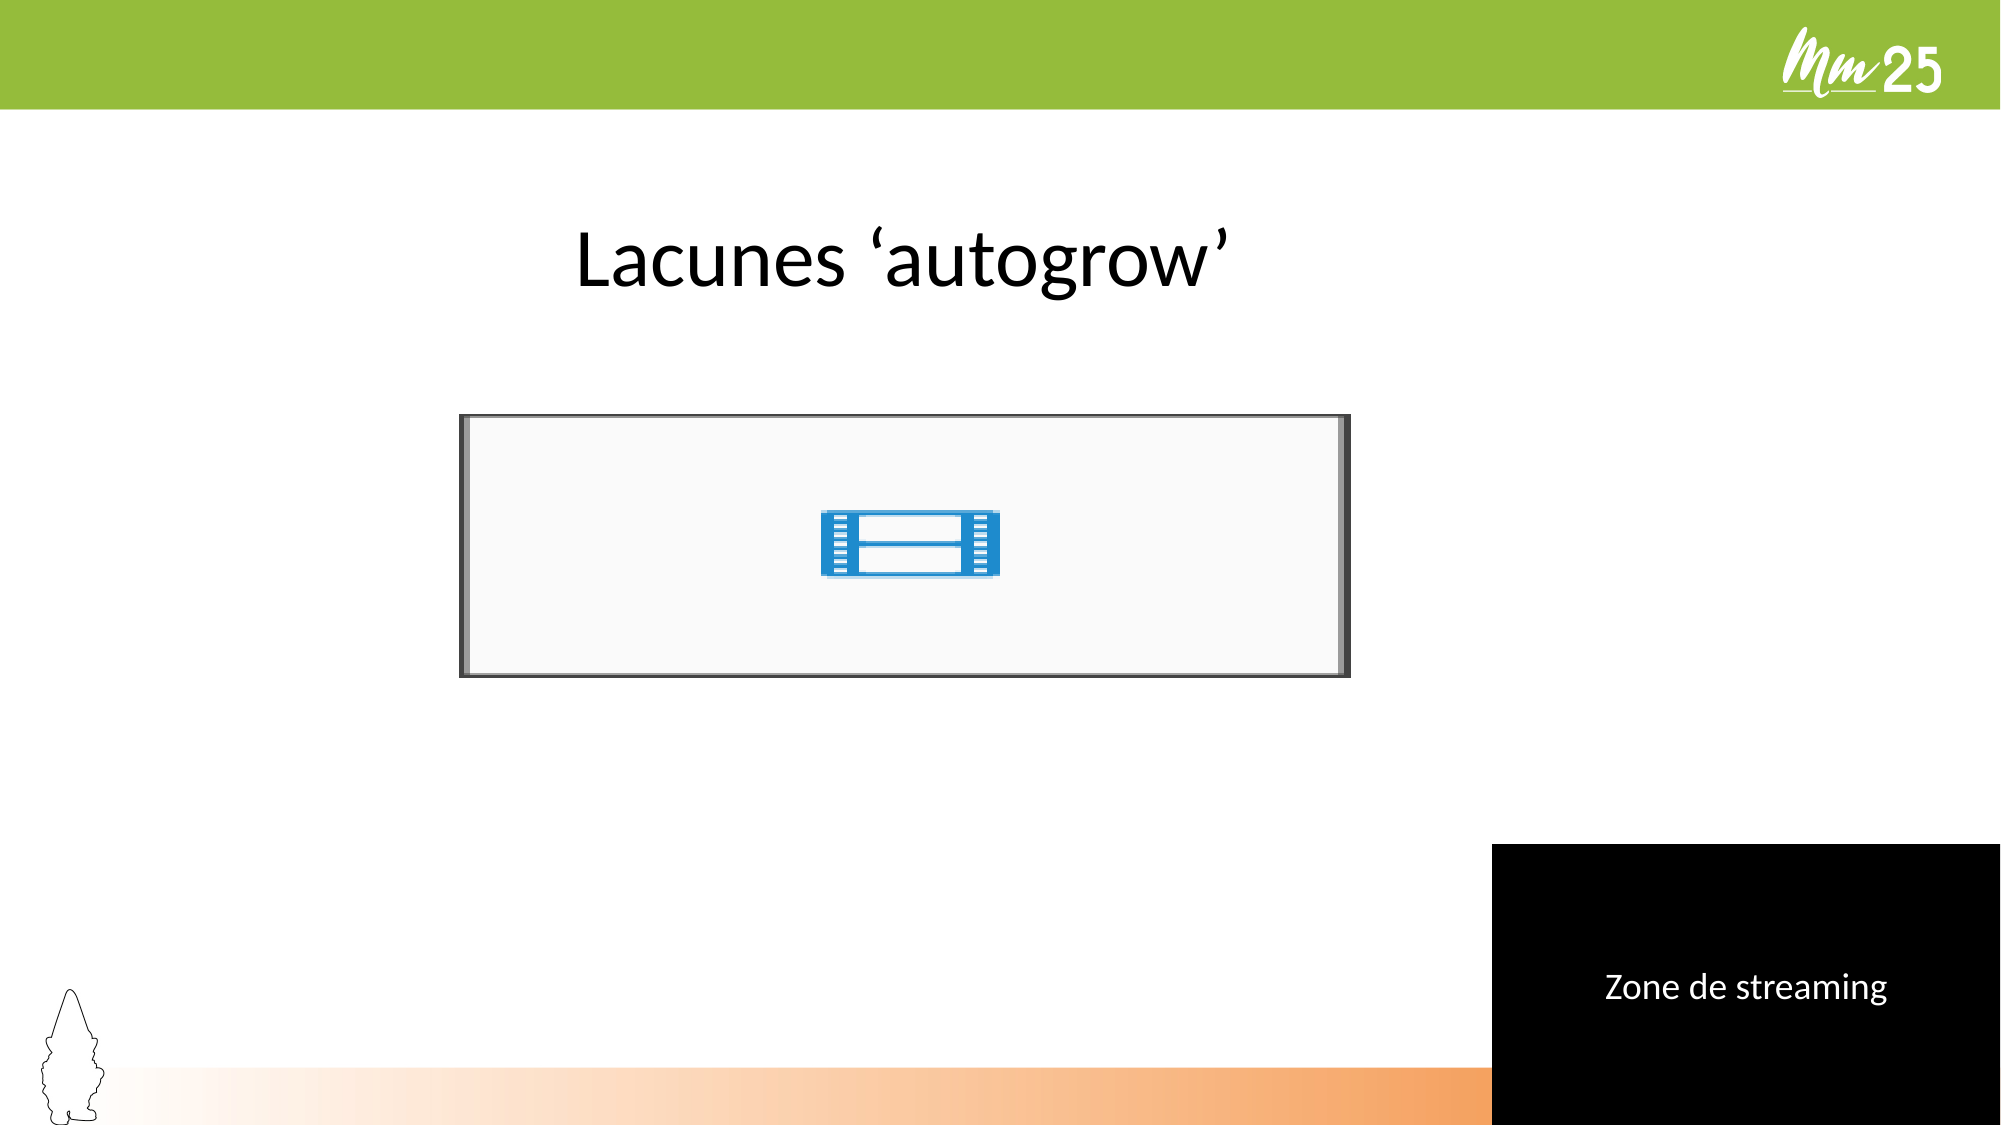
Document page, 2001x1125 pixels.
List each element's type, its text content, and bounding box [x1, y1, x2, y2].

title Lacunes ‘autogrow’ [417, 206, 1392, 325]
picture [0, 0, 2001, 1125]
text_box [457, 413, 1352, 679]
